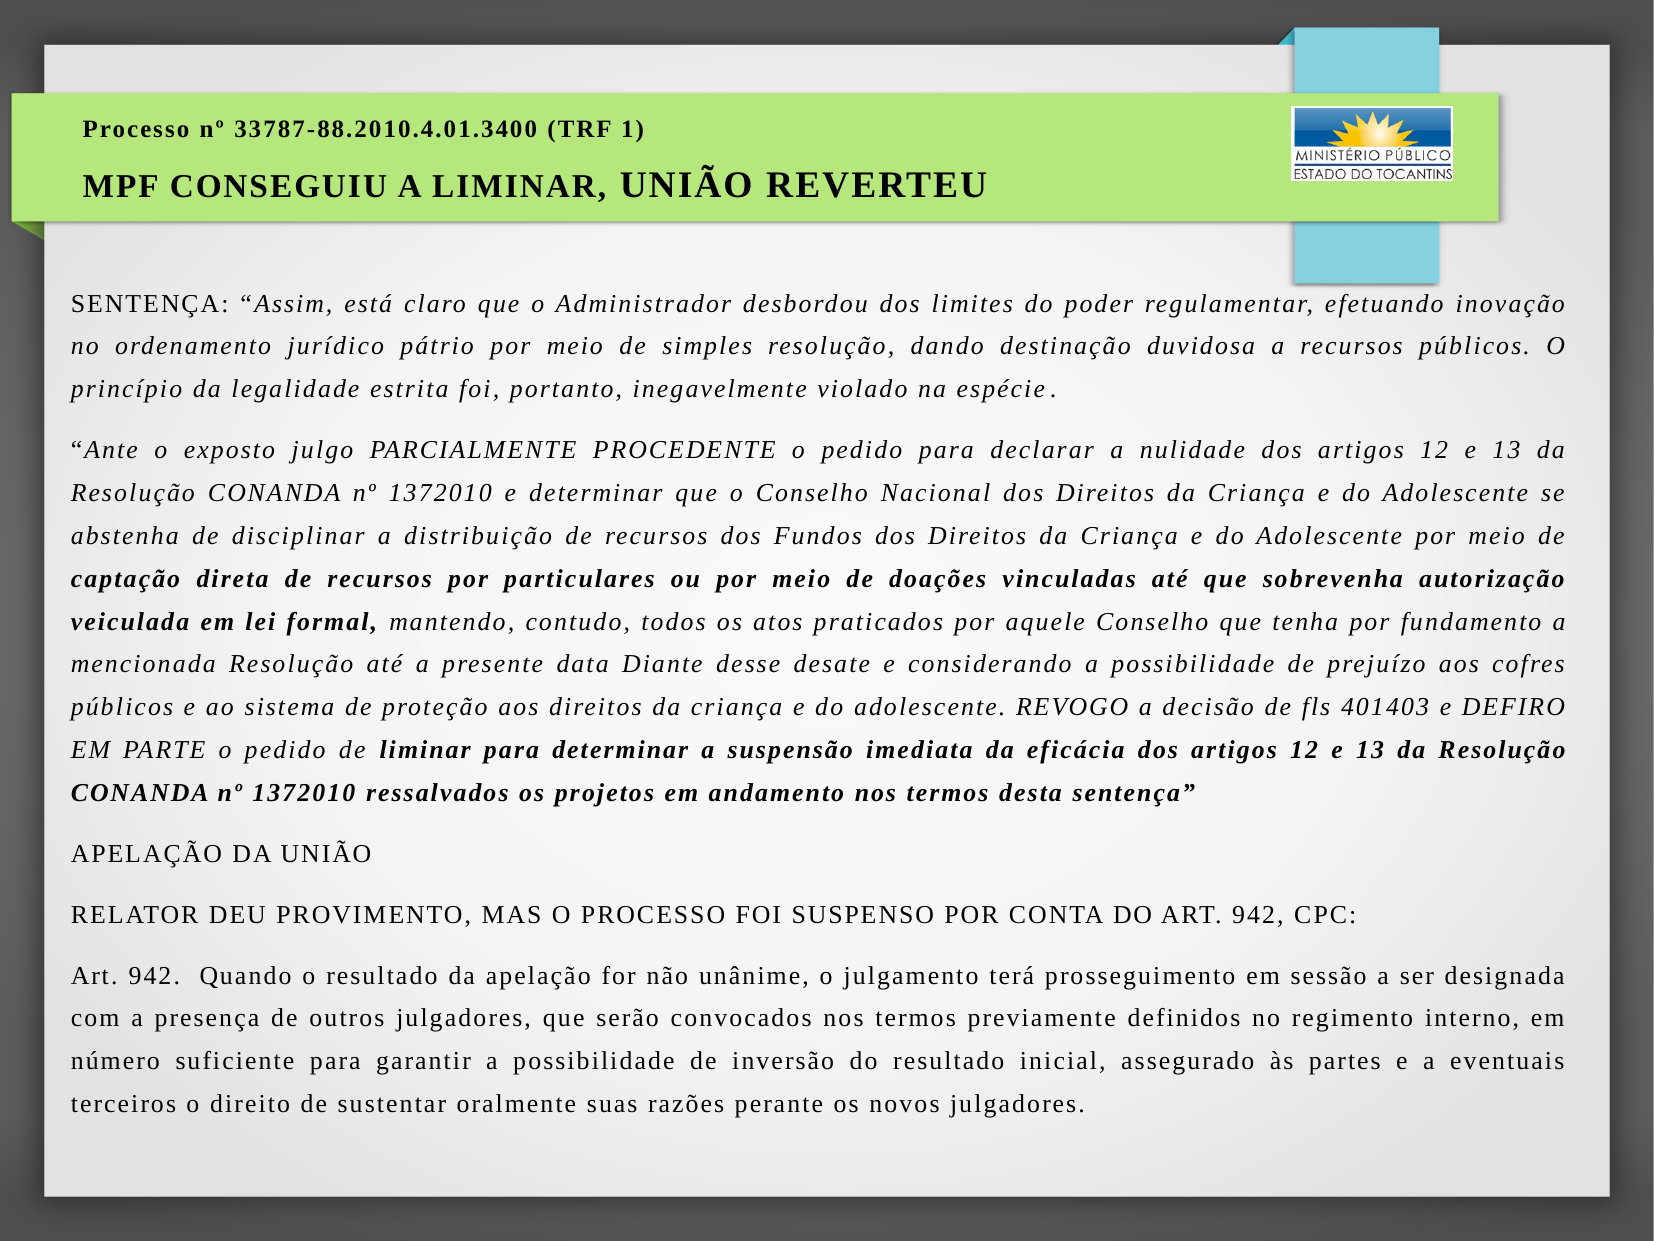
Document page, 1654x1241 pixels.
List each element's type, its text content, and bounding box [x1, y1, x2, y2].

picture [0, 0, 1654, 1241]
list SENTENÇA: “Assim, está claro que o Administrador desbordou dos limites do poder regulamentar, efetuando inovação no ordenamento jurídico pátrio por meio de simples resolução, dando destinação duvidosa a recursos públicos. O princípio da legalidade estrita foi, portanto, inegavelmente violado na espécie. “Ante o exposto julgo PARCIALMENTE PROCEDENTE o pedido para declarar a nulidade dos artigos 12 e 13 da Resolução CONANDA nº 1372010 e determinar que o Conselho Nacional dos Direitos da Criança e do Adolescente se abstenha de disciplinar a distribuição de recursos dos Fundos dos Direitos da Criança e do Adolescente por meio de captação direta de recursos por particulares ou por meio de doações vinculadas até que sobrevenha autorização veiculada em lei formal, mantendo, contudo, todos os atos praticados por aquele Conselho que tenha por fundamento a mencionada Resolução até a presente data Diante desse desate e considerando a possibilidade de prejuízo aos cofres públicos e ao sistema de proteção aos direitos da criança e do adolescente. REVOGO a decisão de fls 401403 e DEFIRO EM PARTE o pedido de liminar para determinar a suspensão imediata da eficácia dos artigos 12 e 13 da Resolução CONANDA nº 1372010 ressalvados os projetos em andamento nos termos desta sentença” APELAÇÃO DA UNIÃO RELATOR DEU PROVIMENTO, MAS O PROCESSO FOI SUSPENSO POR CONTA DO ART. 942, CPC: Art. 942. Quando o resultado da apelação for não unânime, o julgamento terá prosseguimento em sessão a ser designada com a presença de outros julgadores, que serão convocados nos termos previamente definidos no regimento interno, em número suficiente para garantir a possibilidade de inversão do resultado inicial, assegurado às partes e a eventuais terceiros o direito de sustentar oralmente suas razões perante os novos julgadores. [70, 177, 1571, 1123]
title Processo nº 33787-88.2010.4.01.3400 (TRF 1) MPF CONSEGUIU A LIMINAR, UNIÃO REVERTEU [82, 94, 1264, 177]
